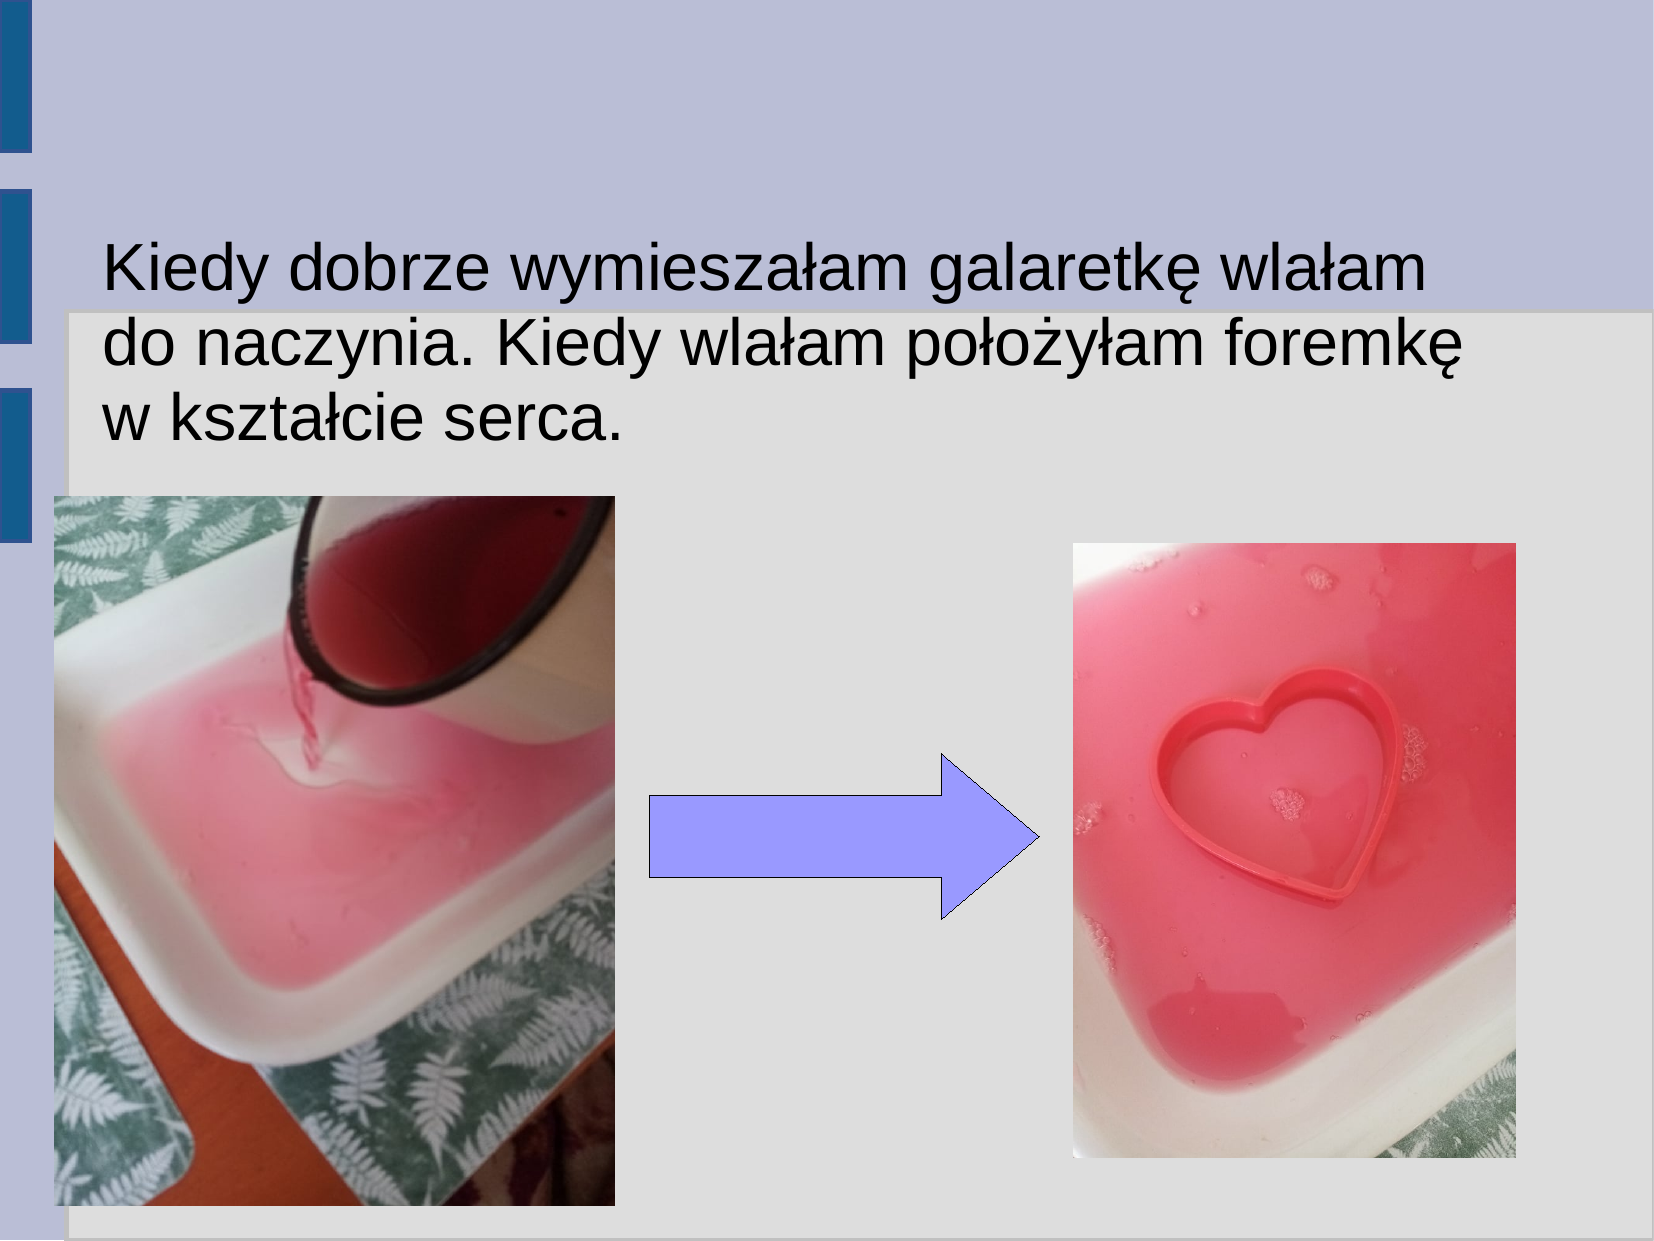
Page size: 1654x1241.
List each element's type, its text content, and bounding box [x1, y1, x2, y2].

list Kiedy dobrze wymieszałam galaretkę wlałam do naczynia. Kiedy wlałam położyłam foremkę w kształcie serca. [102, 230, 1516, 473]
picture [54, 496, 615, 1206]
picture [1073, 543, 1516, 1158]
text_box [649, 753, 1040, 920]
